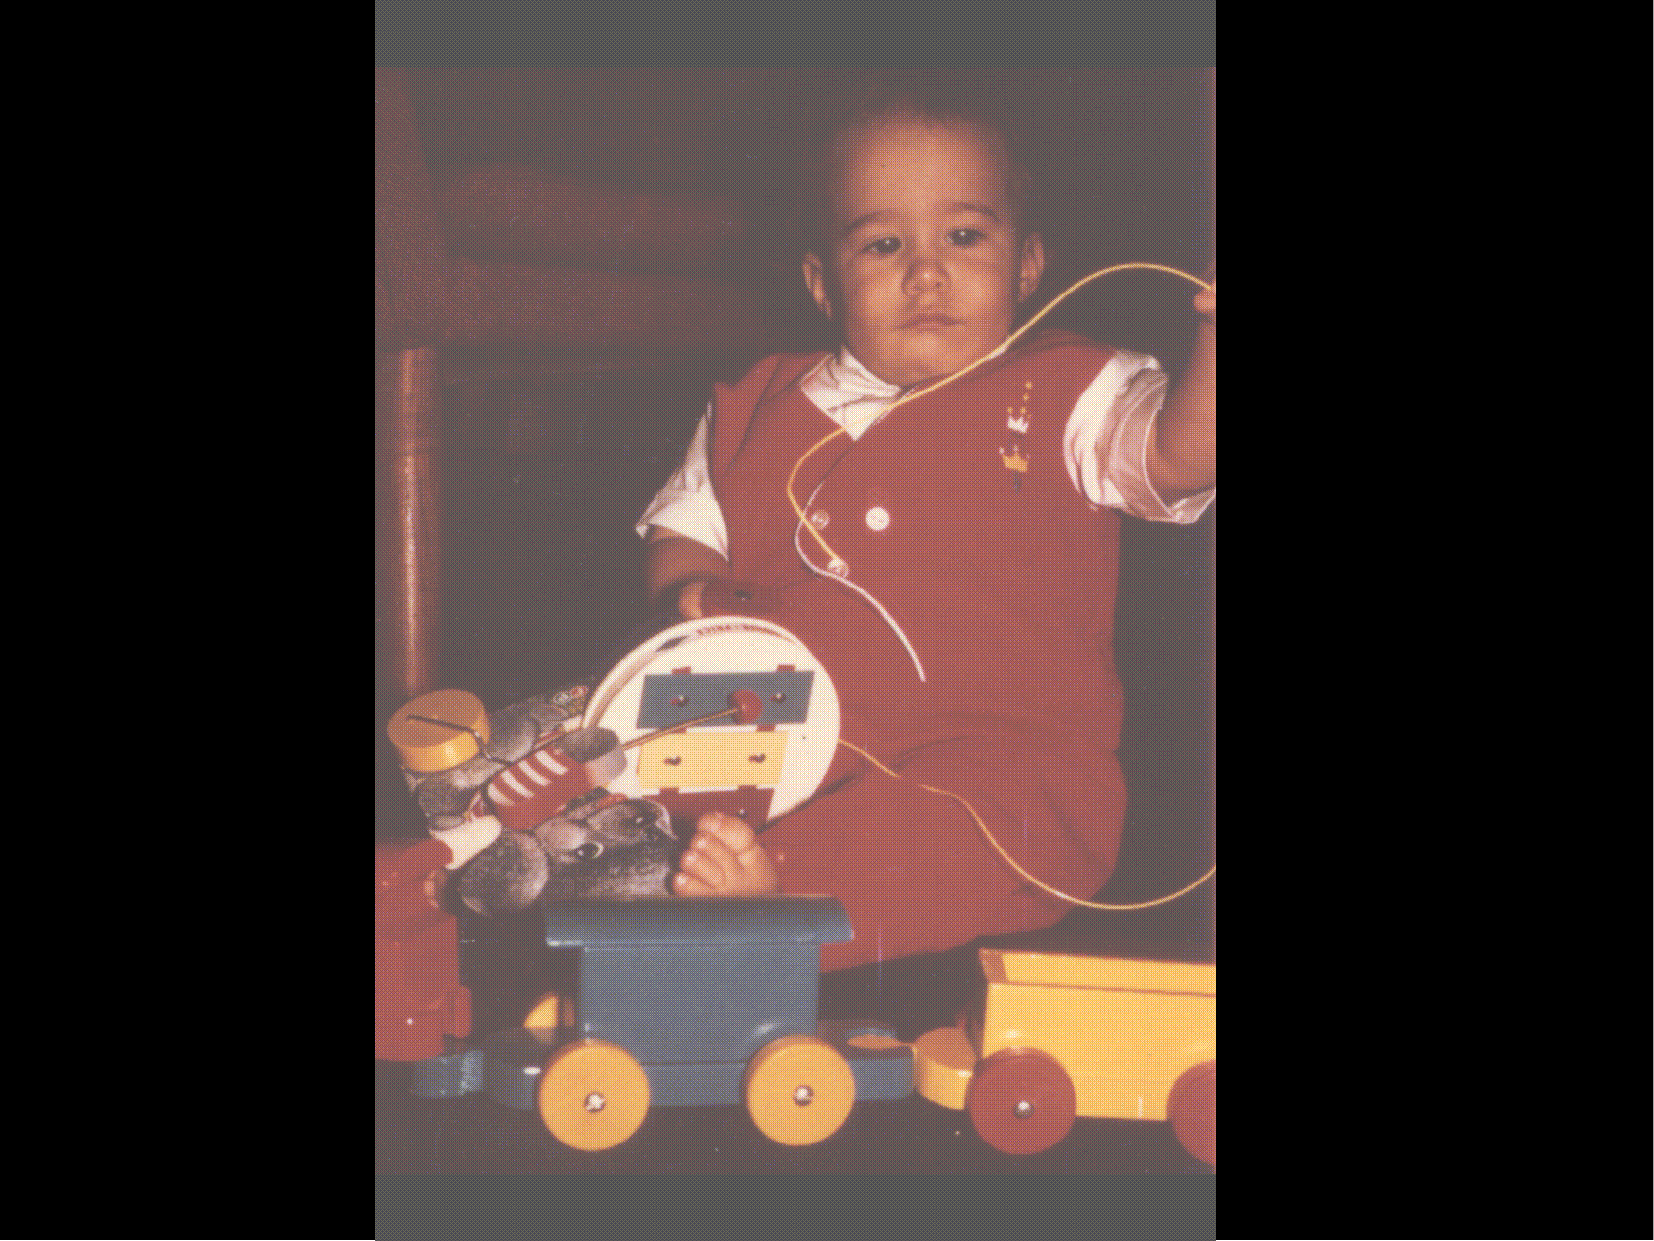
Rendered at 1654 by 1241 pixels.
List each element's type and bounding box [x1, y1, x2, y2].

picture [375, 0, 1216, 1241]
